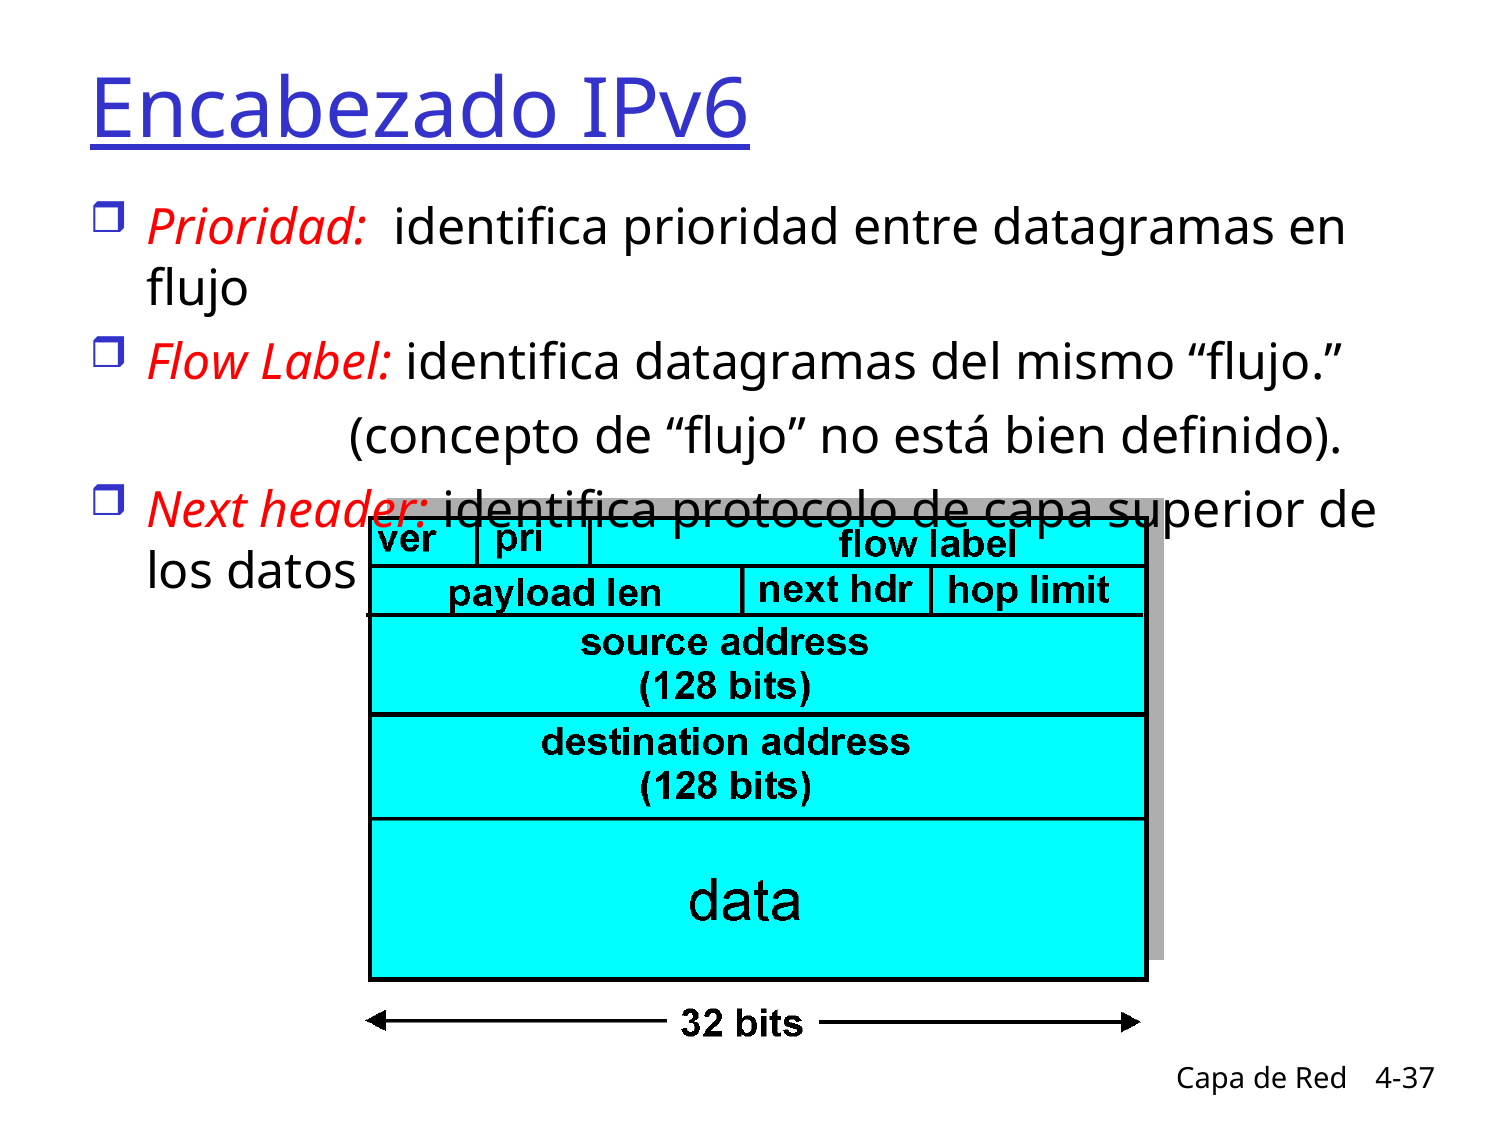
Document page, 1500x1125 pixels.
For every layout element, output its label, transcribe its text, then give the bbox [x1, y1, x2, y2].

title Encabezado IPv6 [75, 15, 1463, 187]
list Prioridad: identifica prioridad entre datagramas en flujo Flow Label: identifica datagramas del mismo “flujo.” (concepto de “flujo” no está bien definido). Next header: identifica protocolo de capa superior de los datos [75, 187, 1463, 1044]
